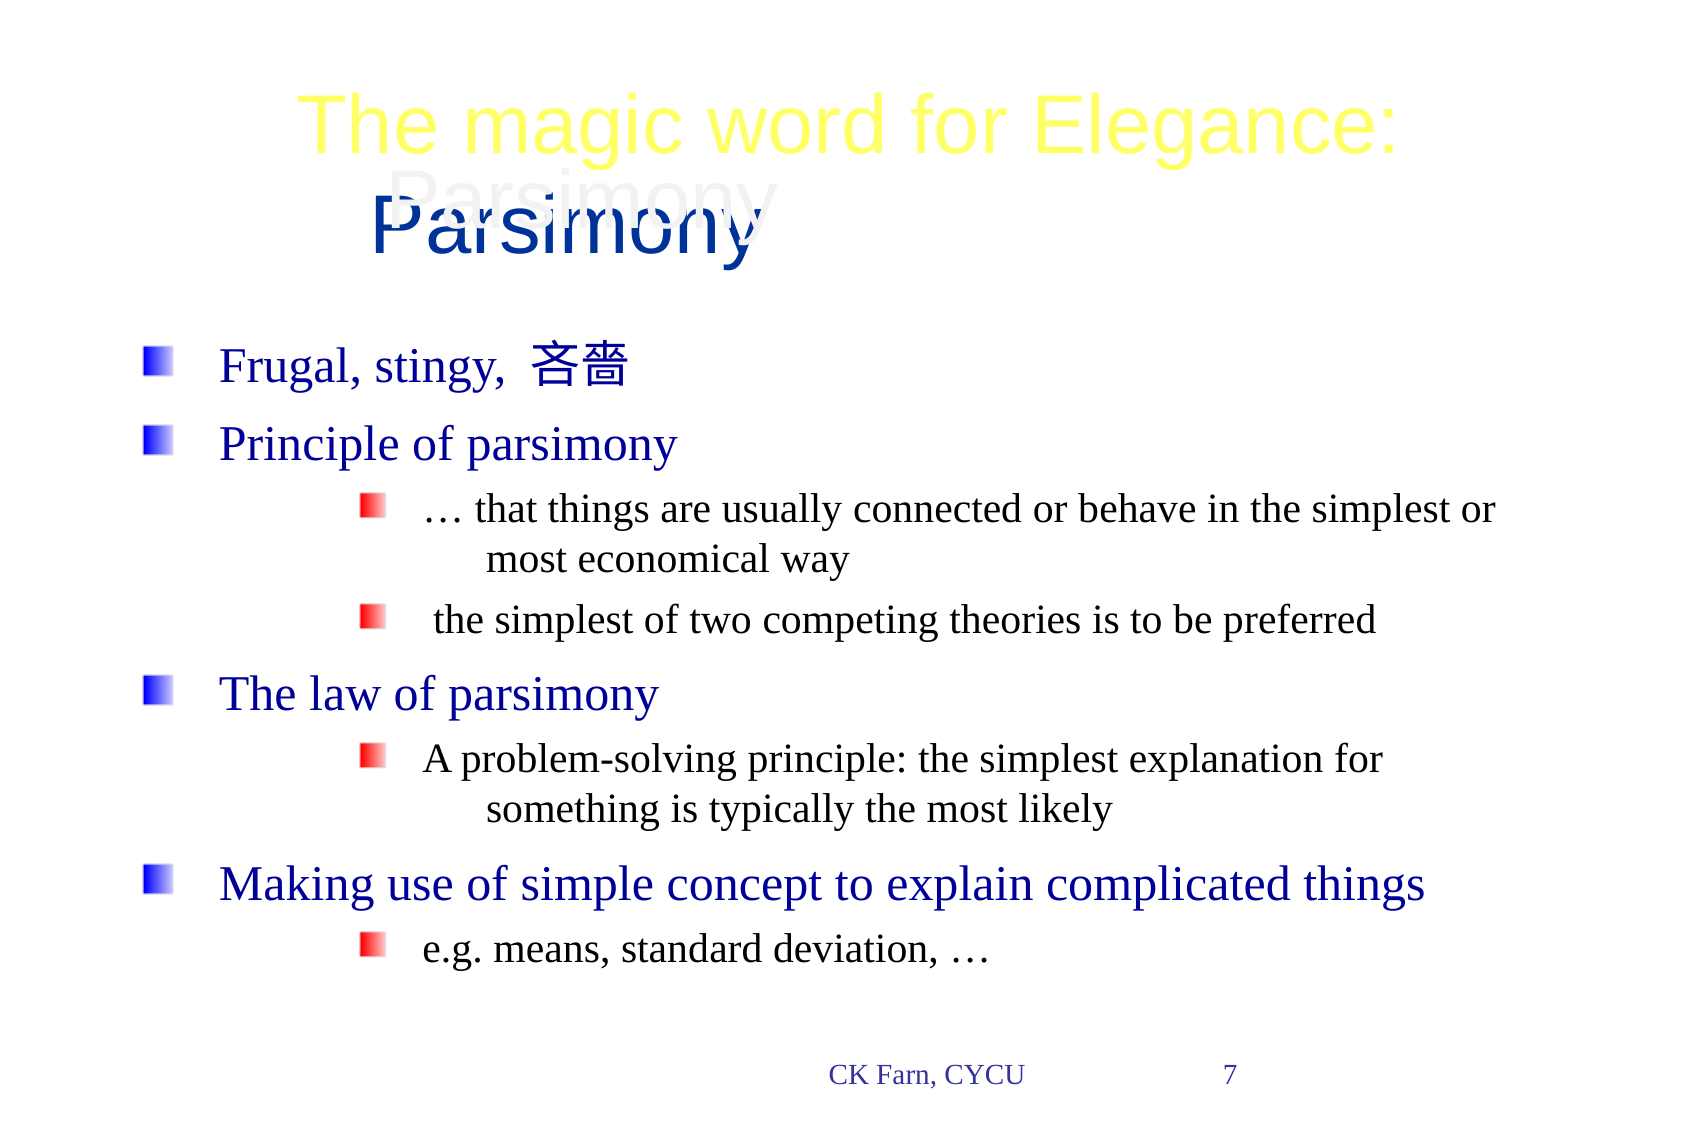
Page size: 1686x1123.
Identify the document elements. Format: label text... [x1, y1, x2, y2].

footer CK Farn, CYCU [660, 1048, 1194, 1123]
list Frugal, stingy, 吝嗇 Principle of parsimony … that things are usually connected or behave in the simplest or most economical way the simplest of two competing theories is to be preferred The law of parsimony A problem-solving principle: the simplest explanation for something is typically the most likely Making use of simple concept to explain complicated things e.g. means, standard deviation, … [126, 324, 1560, 999]
text_box Parsimony [370, 137, 799, 254]
title The magic word for Elegance: Parsimony [280, 62, 1560, 250]
slide_number 4 [1207, 1048, 1560, 1123]
